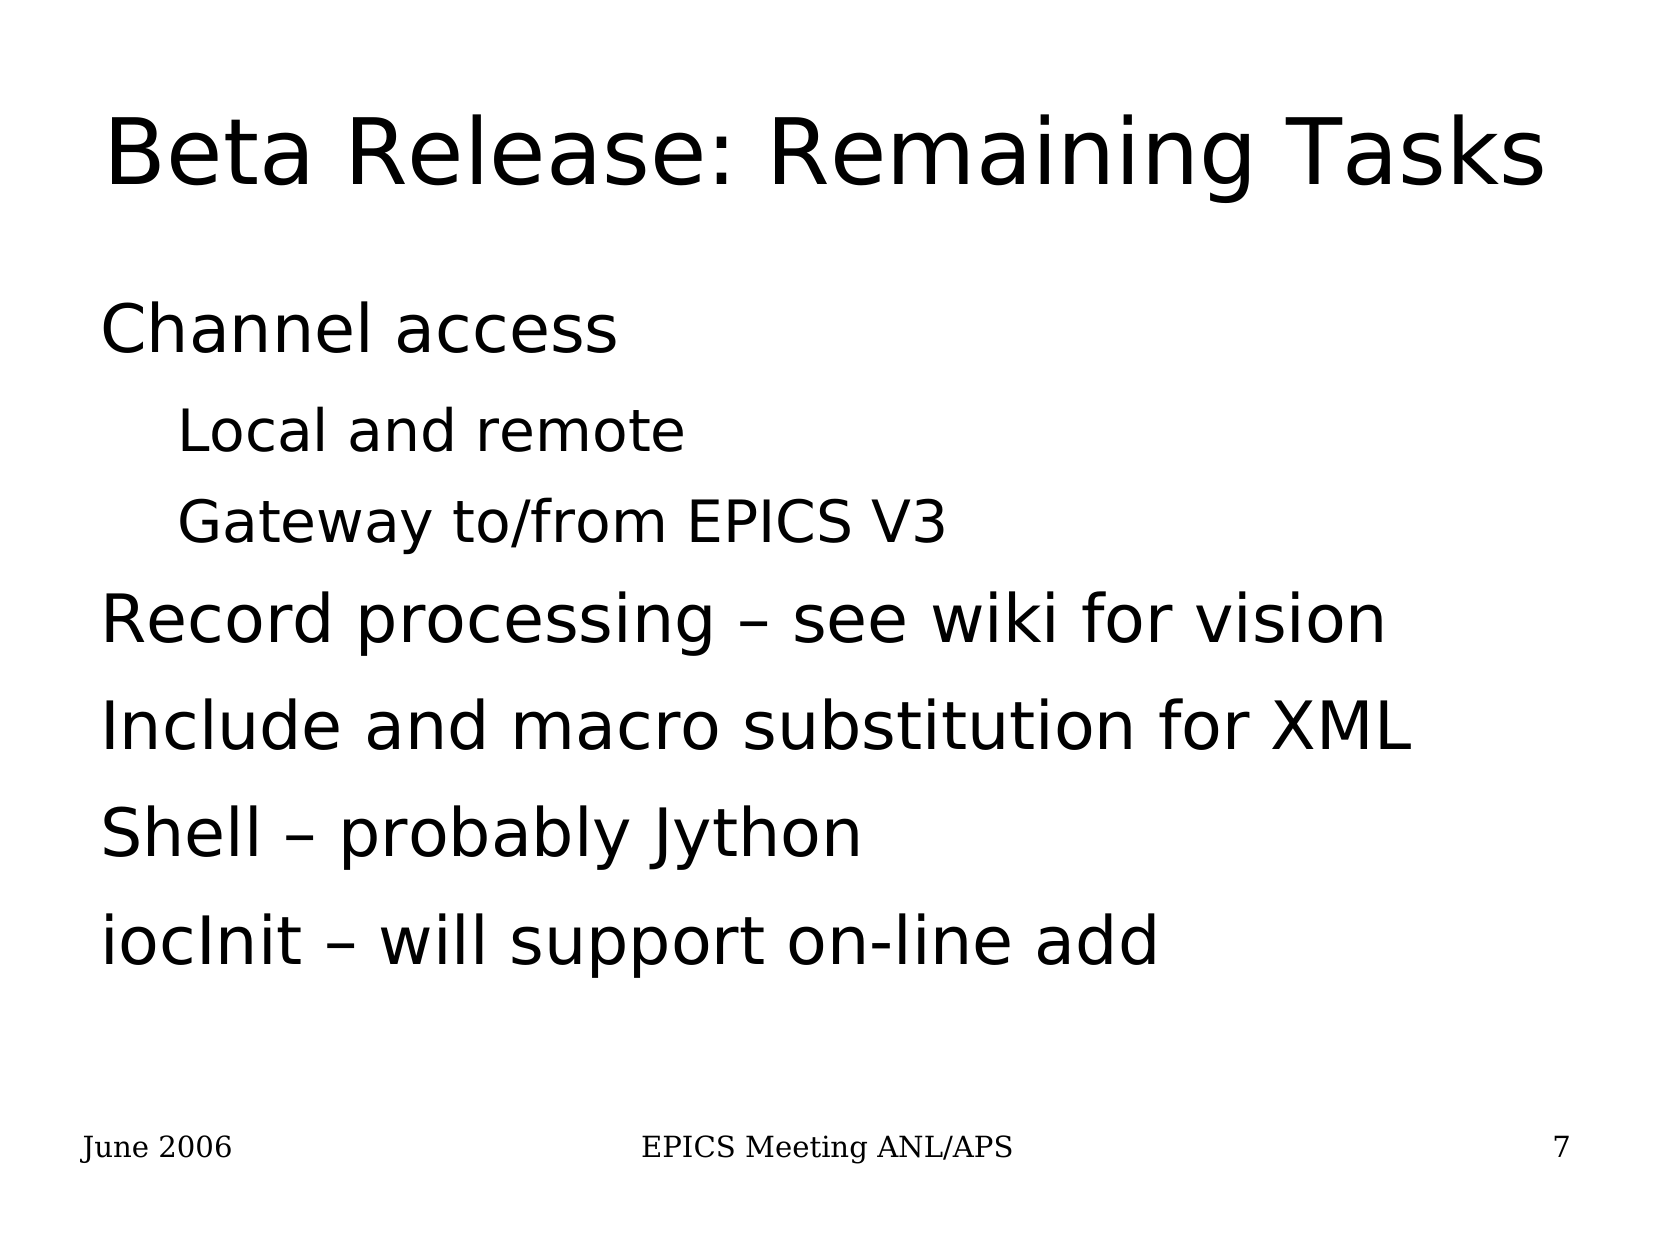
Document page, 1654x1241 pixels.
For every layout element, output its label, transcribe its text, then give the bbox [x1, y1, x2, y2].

title Beta Release: Remaining Tasks [82, 49, 1571, 257]
list Channel access Local and remote Gateway to/from EPICS V3 Record processing – see wiki for vision Include and macro substitution for XML Shell – probably Jython iocInit – will support on-line add [82, 290, 1571, 1109]
